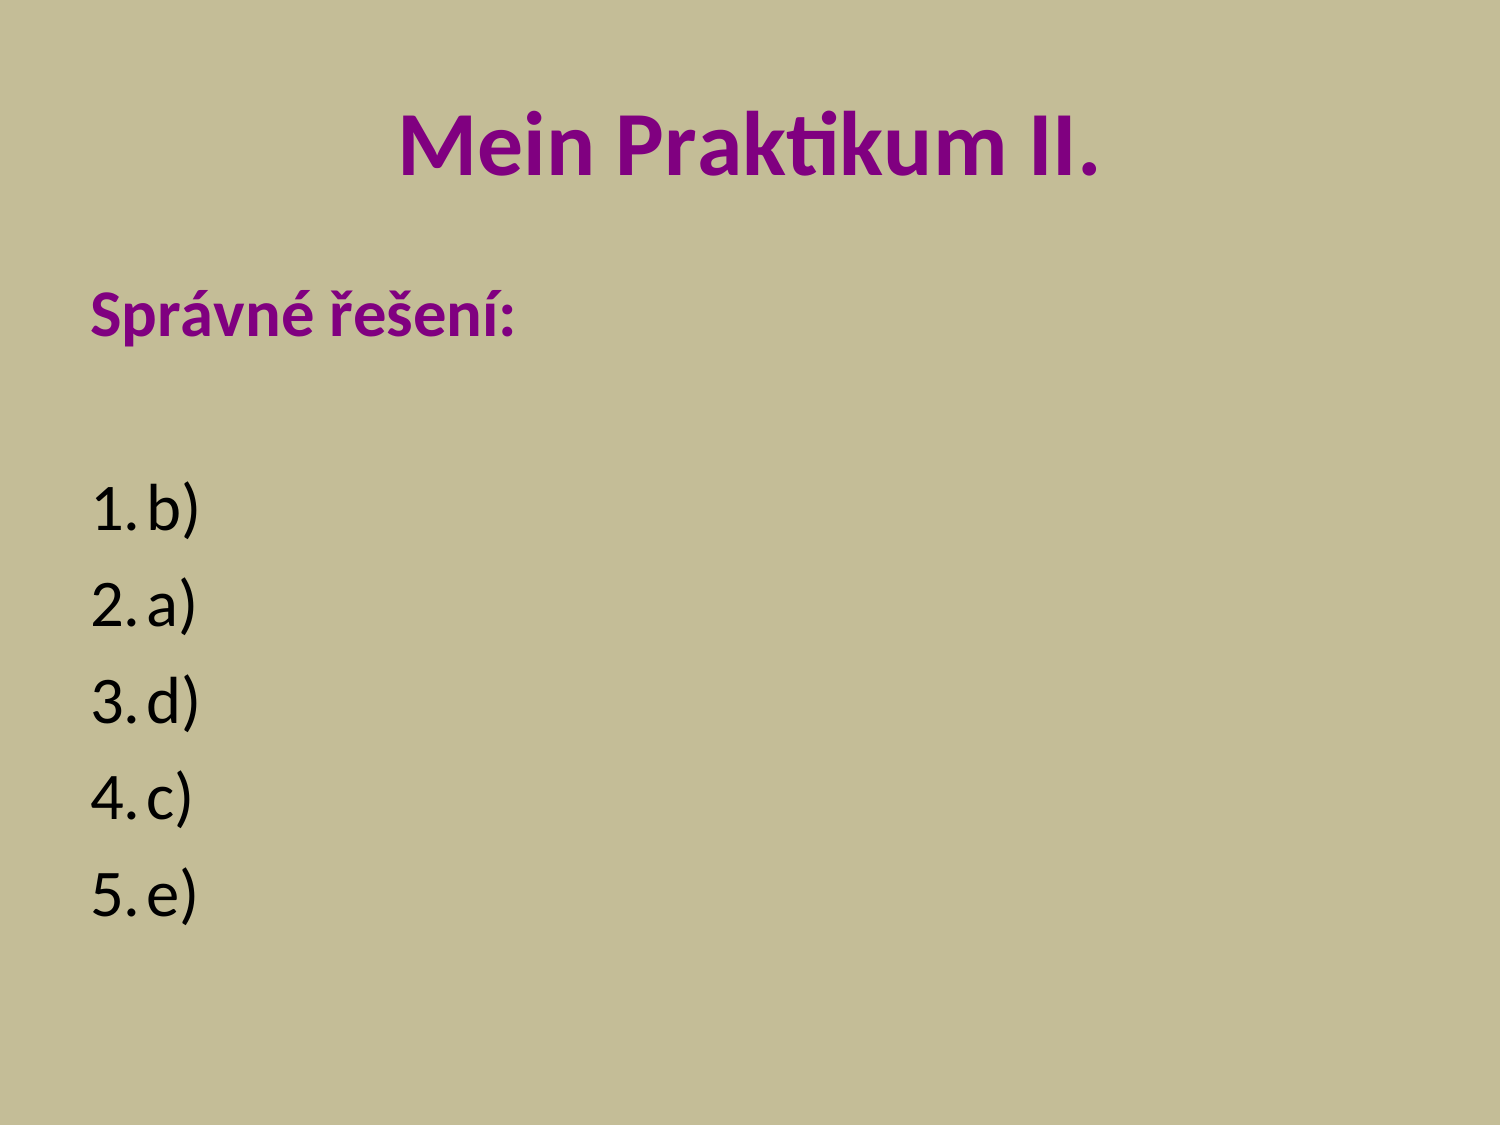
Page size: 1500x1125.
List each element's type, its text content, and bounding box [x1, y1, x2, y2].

title Mein Praktikum II. [75, 45, 1426, 233]
list Správné řešení: b) a) d) c) e) [75, 262, 1426, 1006]
